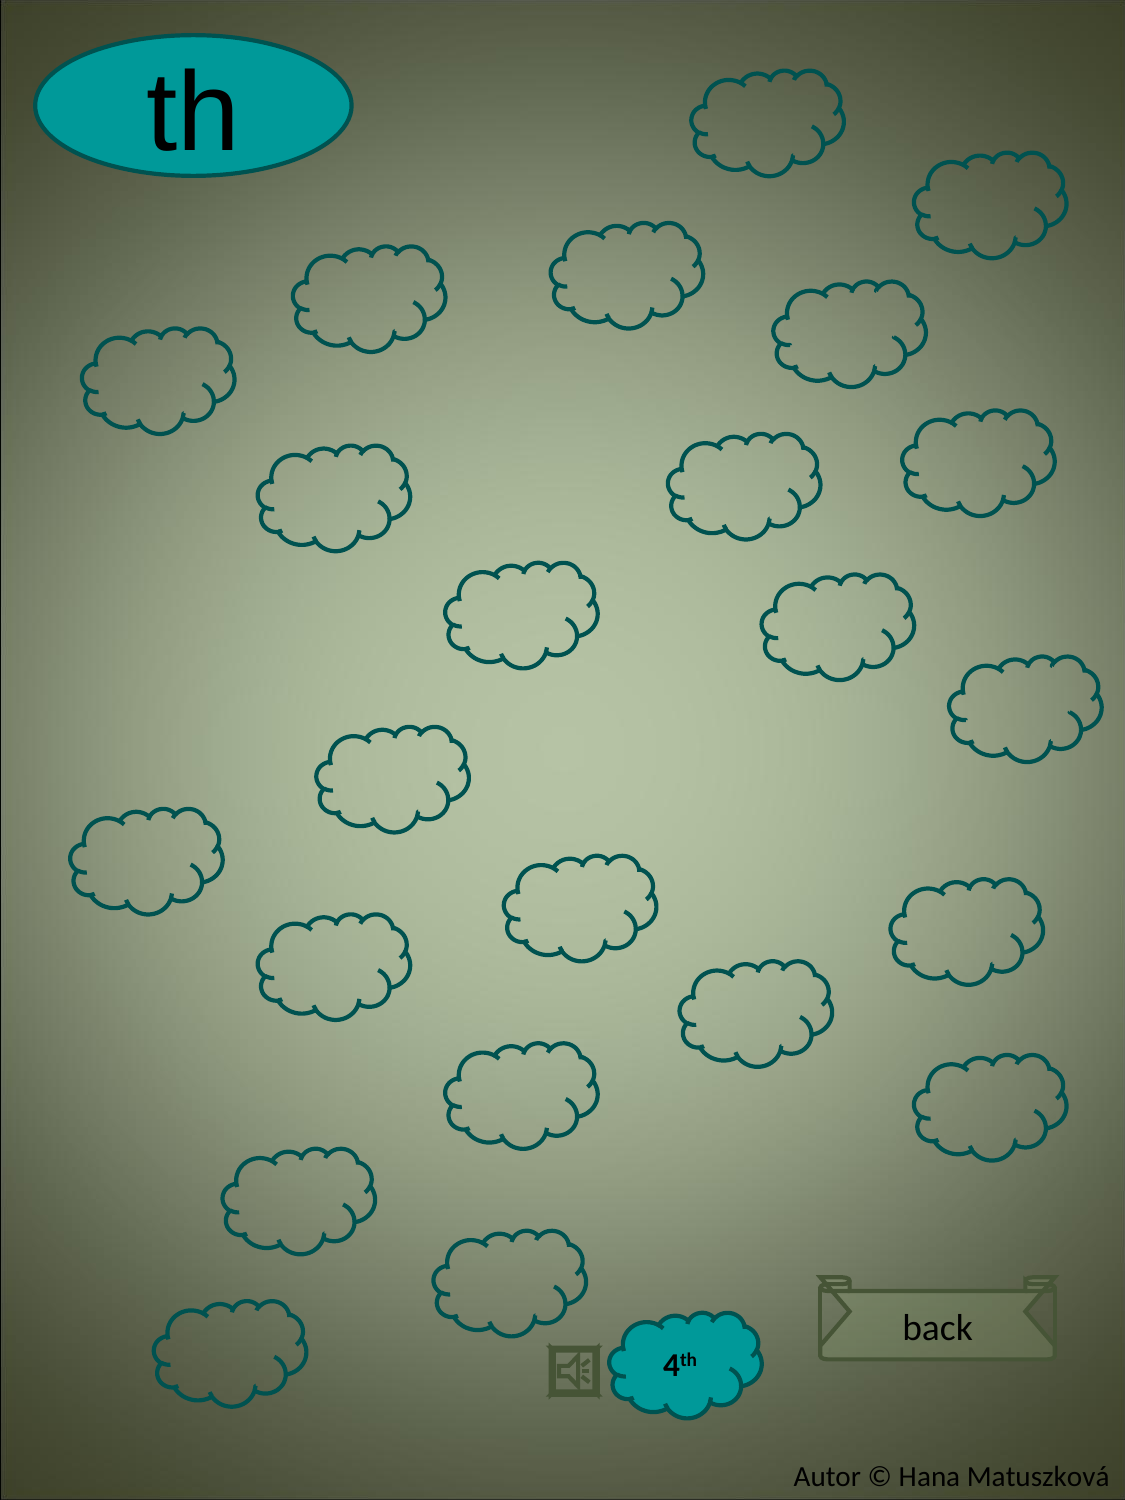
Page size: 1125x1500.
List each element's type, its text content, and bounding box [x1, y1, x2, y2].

text_box back [820, 1277, 1055, 1360]
picture [0, 0, 1125, 1500]
text_box 4th [609, 1312, 762, 1419]
text_box th [35, 35, 352, 176]
text_box Autor © Hana Matuszková [778, 1449, 1125, 1500]
